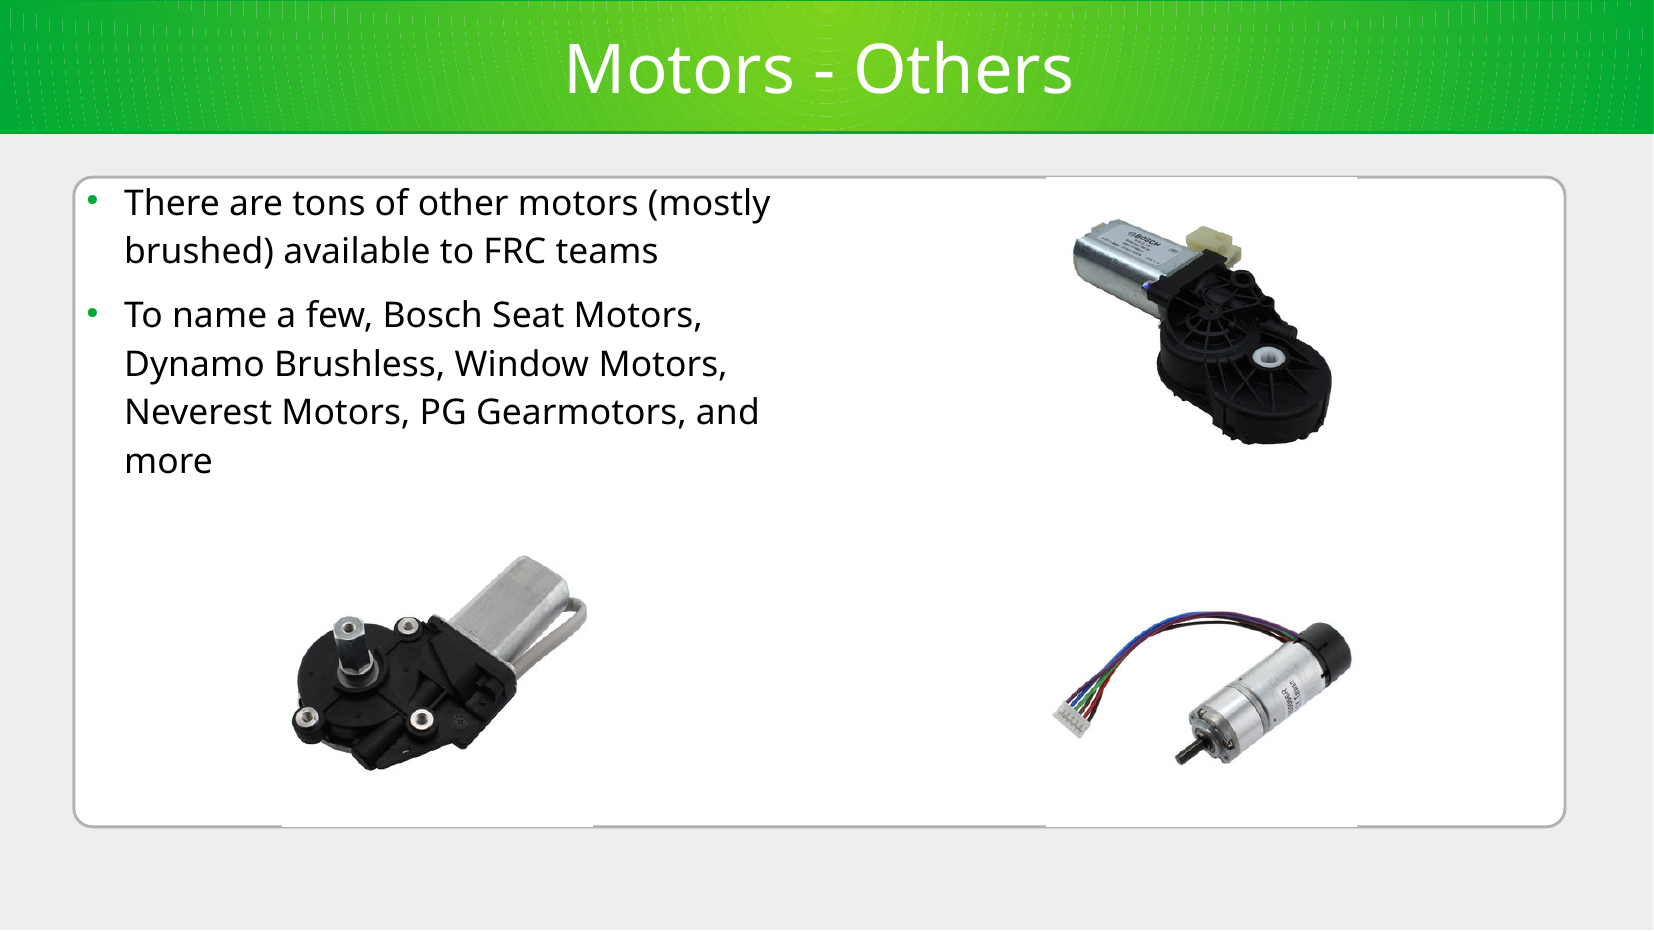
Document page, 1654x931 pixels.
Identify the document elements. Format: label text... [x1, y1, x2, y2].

list There are tons of other motors (mostly brushed) available to FRC teams To name a few, Bosch Seat Motors, Dynamo Brushless, Window Motors, Neverest Motors, PG Gearmotors, and more [73, 177, 802, 487]
picture [1046, 177, 1357, 487]
picture [1046, 516, 1357, 827]
picture [282, 516, 593, 827]
title Motors - Others [73, 14, 1565, 119]
